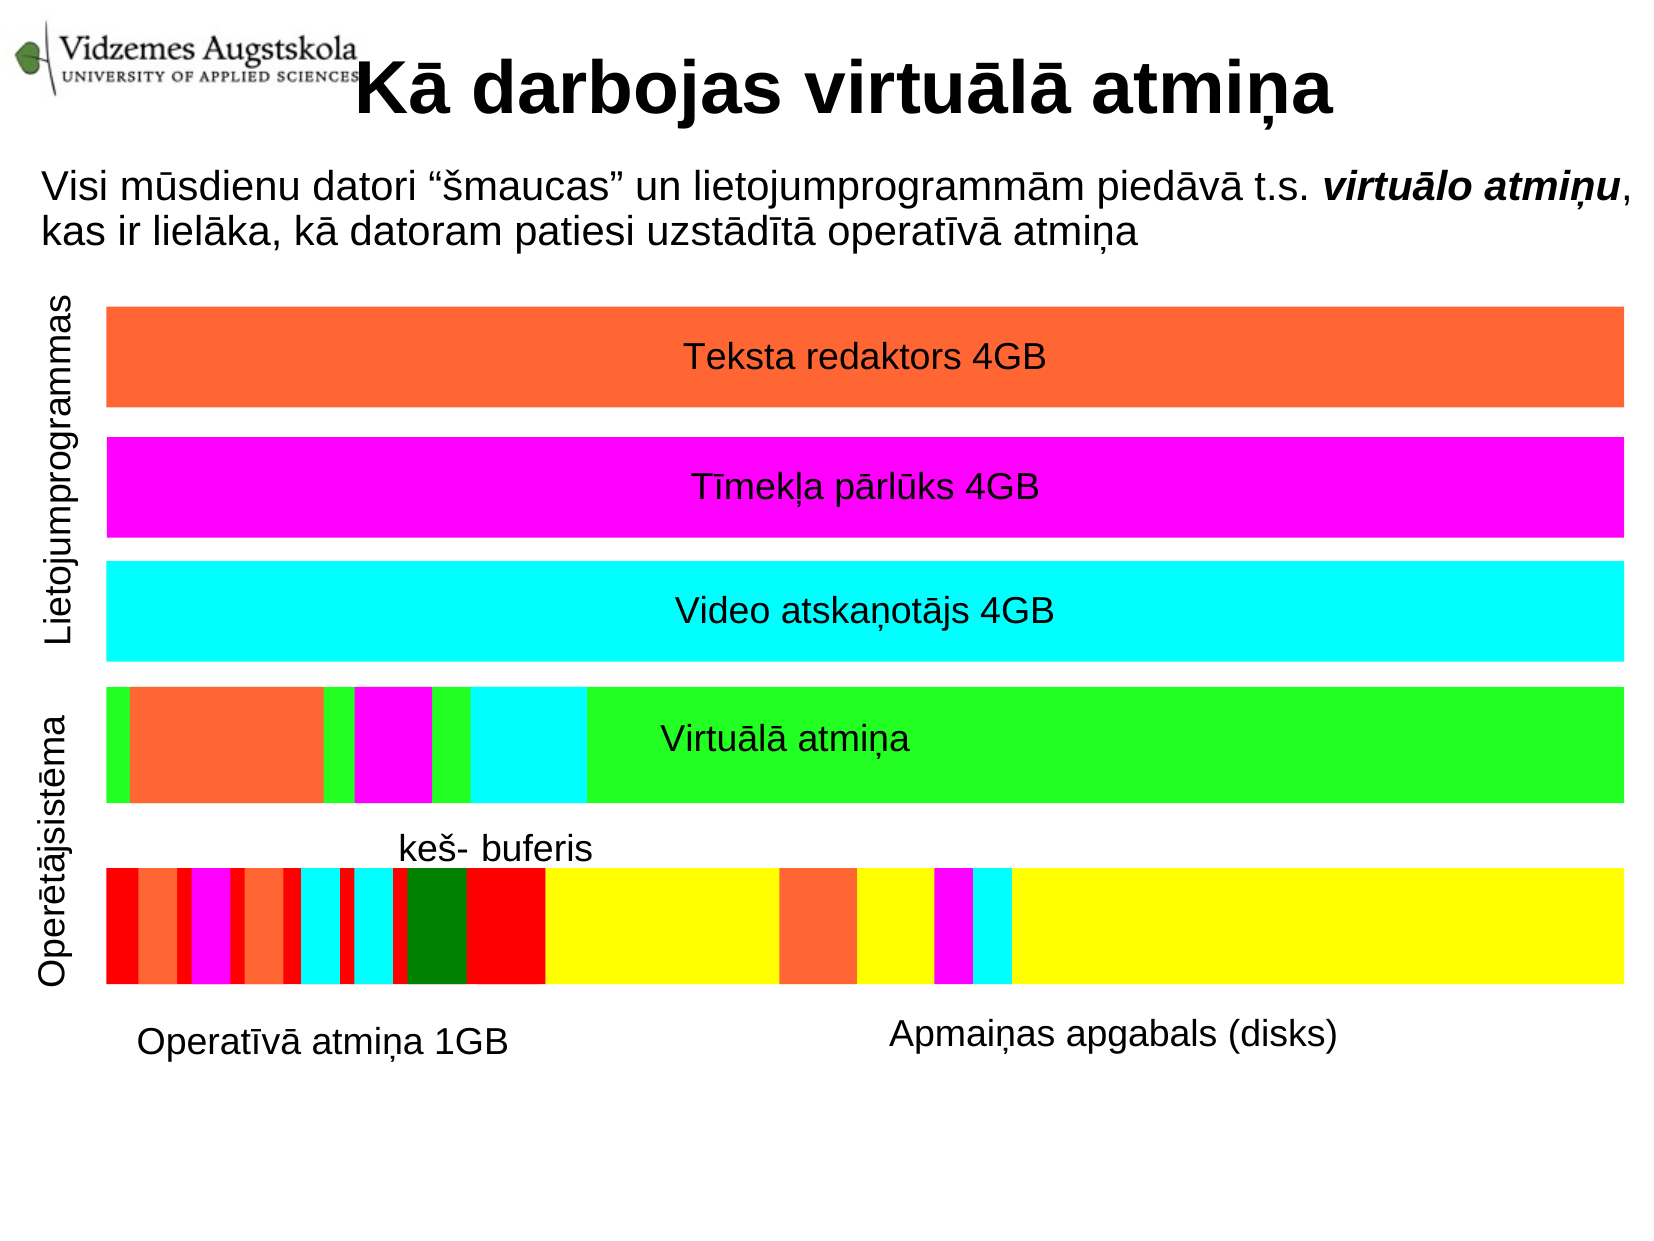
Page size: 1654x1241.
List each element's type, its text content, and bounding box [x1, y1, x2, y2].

title Kā darbojas virtuālā atmiņa [70, 48, 1619, 133]
text_box Operētājsistēma [23, 641, 81, 1063]
text_box buferis [466, 820, 609, 878]
text_box [106, 868, 1625, 985]
text_box Operatīvā atmiņa 1GB [112, 1013, 534, 1071]
text_box Video atskaņotājs 4GB [106, 561, 1625, 662]
text_box keš- [383, 820, 466, 878]
text_box Apmaiņas apgabals (disks) [799, 1005, 1428, 1081]
picture [5, 2, 368, 113]
text_box Teksta redaktors 4GB [106, 306, 1625, 408]
text_box Visi mūsdienu datori “šmaucas” un lietojumprogrammām piedāvā t.s. virtuālo atmiņu, kas ir lielāka, kā datoram patiesi uzstādītā operatīvā atmiņa [0, 160, 1654, 266]
text_box Tīmekļa pārlūks 4GB [106, 437, 1625, 538]
text_box Virtuālā atmiņa [645, 710, 1123, 785]
text_box Lietojumprogrammas [29, 266, 87, 682]
text_box [106, 686, 1625, 804]
